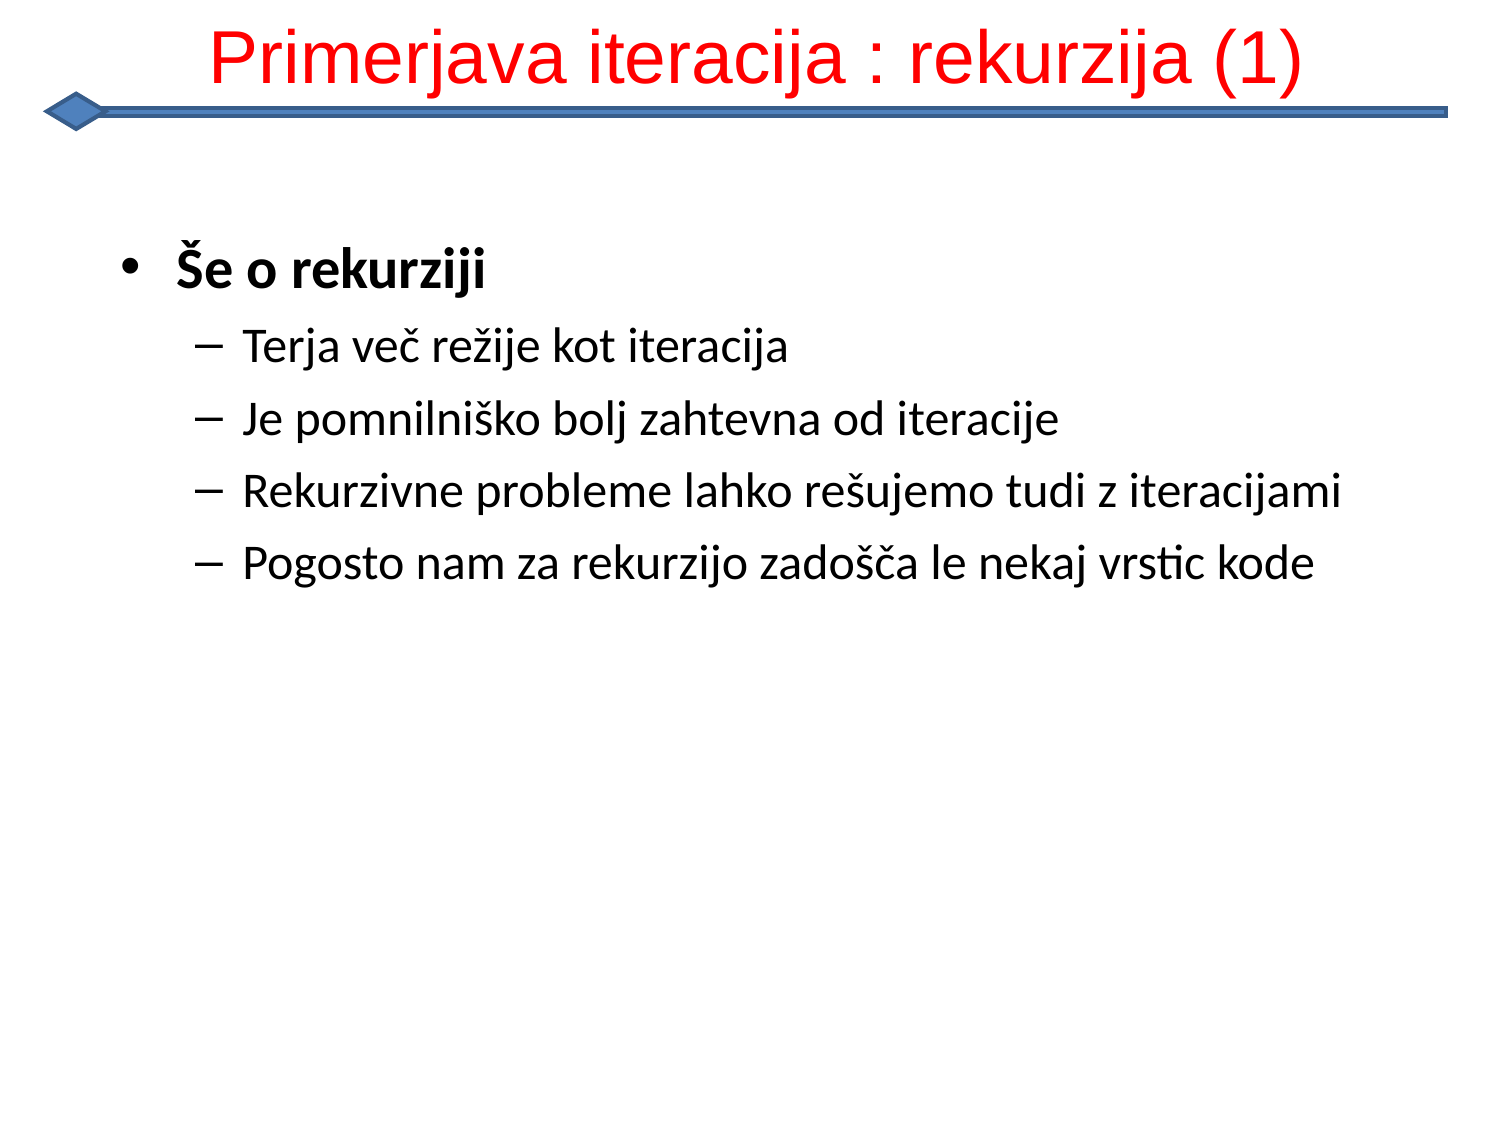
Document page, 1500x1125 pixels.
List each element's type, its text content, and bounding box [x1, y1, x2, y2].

title Primerjava iteracija : rekurzija (1) [82, 0, 1433, 108]
list Še o rekurziji Terja več režije kot iteracija Je pomnilniško bolj zahtevna od iteracije Rekurzivne probleme lahko rešujemo tudi z iteracijami Pogosto nam za rekurzijo zadošča le nekaj vrstic kode [105, 222, 1456, 966]
